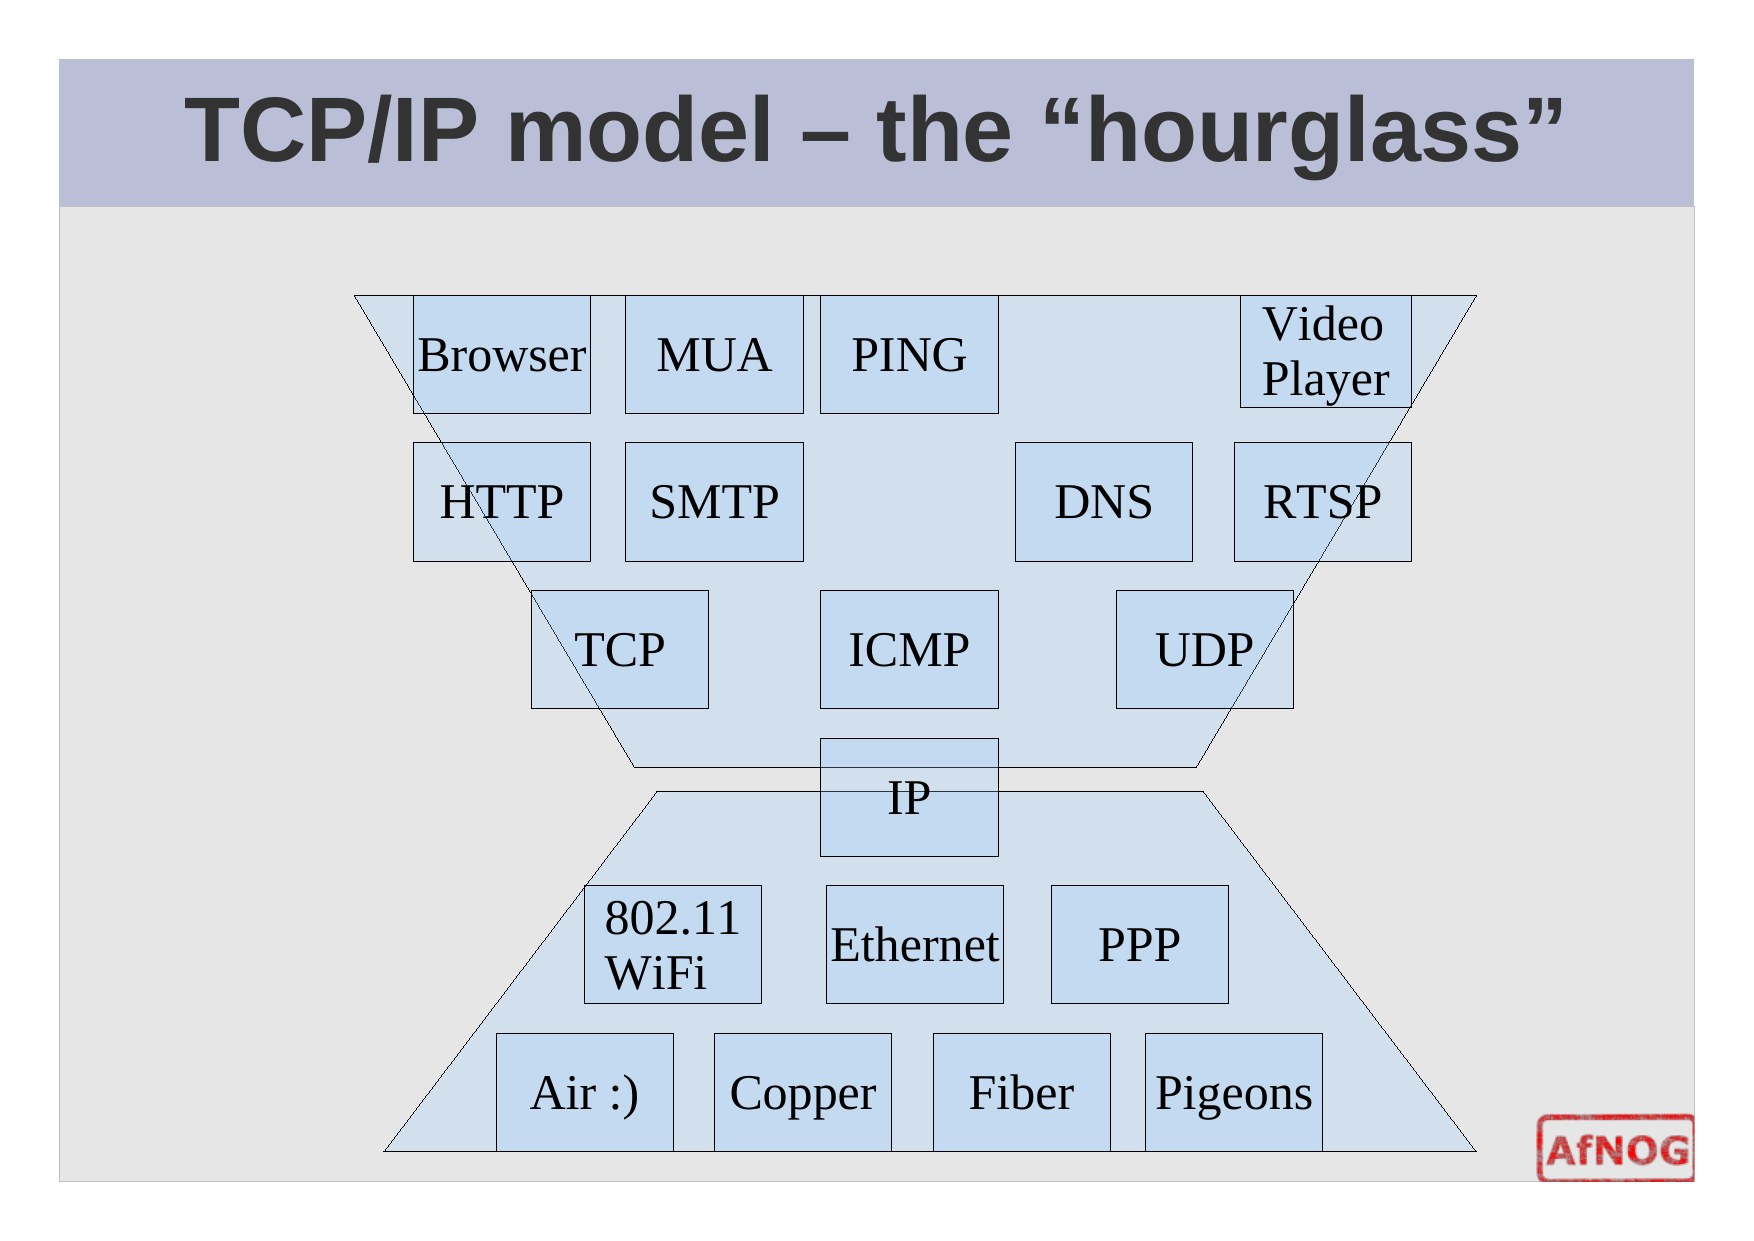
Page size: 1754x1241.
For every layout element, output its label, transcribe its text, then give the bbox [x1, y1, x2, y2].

text_box [424, 295, 1410, 768]
text_box ICMP [820, 590, 999, 709]
text_box HTTP [413, 442, 591, 562]
text_box IP [820, 738, 999, 857]
picture [1535, 1112, 1695, 1182]
text_box Fiber [933, 1033, 1111, 1152]
text_box [354, 295, 413, 395]
text_box Ethernet [826, 885, 1004, 1004]
text_box DNS [1015, 442, 1193, 562]
text_box Browser [413, 295, 591, 414]
text_box Pigeons [1145, 1033, 1323, 1152]
text_box UDP [1116, 590, 1294, 709]
text_box PING [820, 295, 999, 414]
text_box PPP [1051, 885, 1229, 1004]
text_box Copper [714, 1033, 892, 1152]
text_box SMTP [625, 442, 804, 562]
text_box Air :) [496, 1033, 674, 1152]
text_box [383, 791, 1477, 1152]
text_box TCP [531, 590, 709, 709]
text_box [1412, 295, 1477, 404]
title TCP/IP model – the “hourglass” [179, 35, 1576, 224]
text_box MUA [625, 295, 804, 414]
text_box RTSP [1234, 442, 1412, 562]
text_box Video Player [1240, 295, 1412, 408]
text_box 802.11 WiFi [584, 885, 762, 1004]
